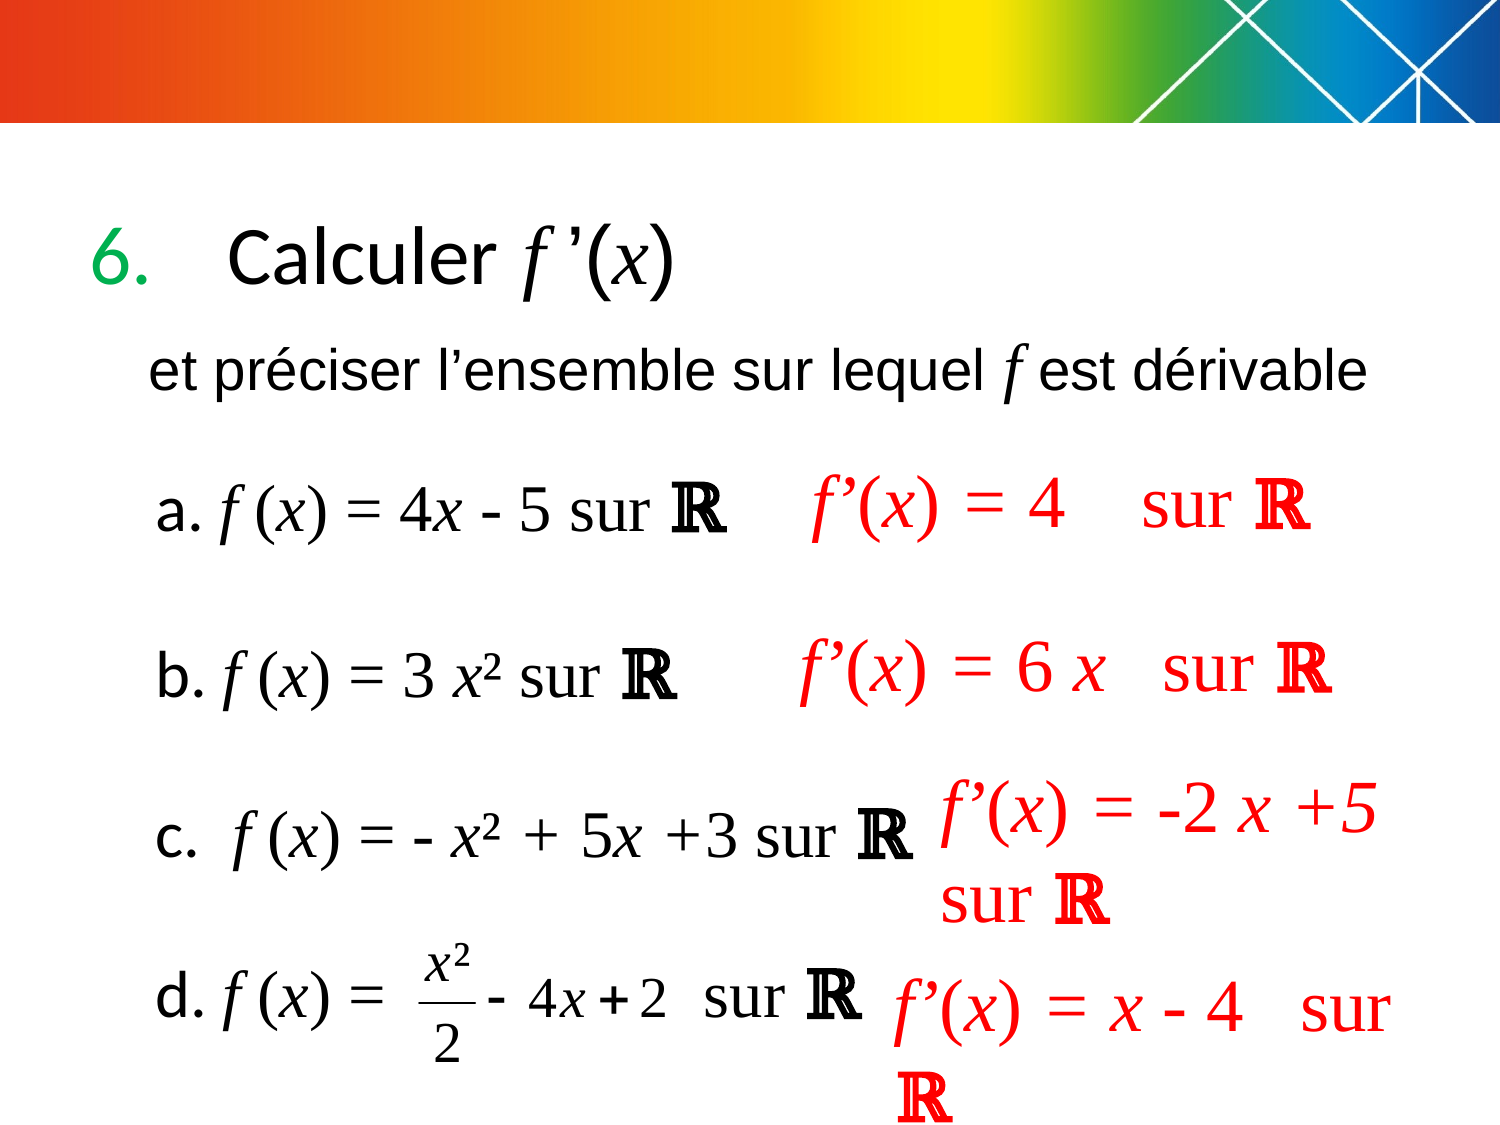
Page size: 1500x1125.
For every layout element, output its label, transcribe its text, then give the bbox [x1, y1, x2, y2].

text_box f’(x) = -2 x +5 sur ℝ [925, 749, 1500, 946]
text_box f’(x) = 4 sur ℝ [796, 445, 1407, 551]
picture [1340, 0, 1500, 123]
text_box et préciser l’ensemble sur lequel f est dérivable [133, 316, 1385, 412]
text_box f’(x) = 6 x sur ℝ [785, 608, 1395, 715]
chart [409, 925, 680, 1076]
text_box f’(x) = x - 4 sur ℝ [878, 948, 1489, 1125]
picture [0, 0, 1359, 123]
text_box a. f (x) = 4x - 5 sur ℝ b. f (x) = 3 x² sur ℝ c. f (x) = - x² + 5x +3 sur ℝ d. f (x) = sur ℝ [140, 456, 985, 1119]
text_box Calculer f ’(x) [75, 164, 1500, 339]
